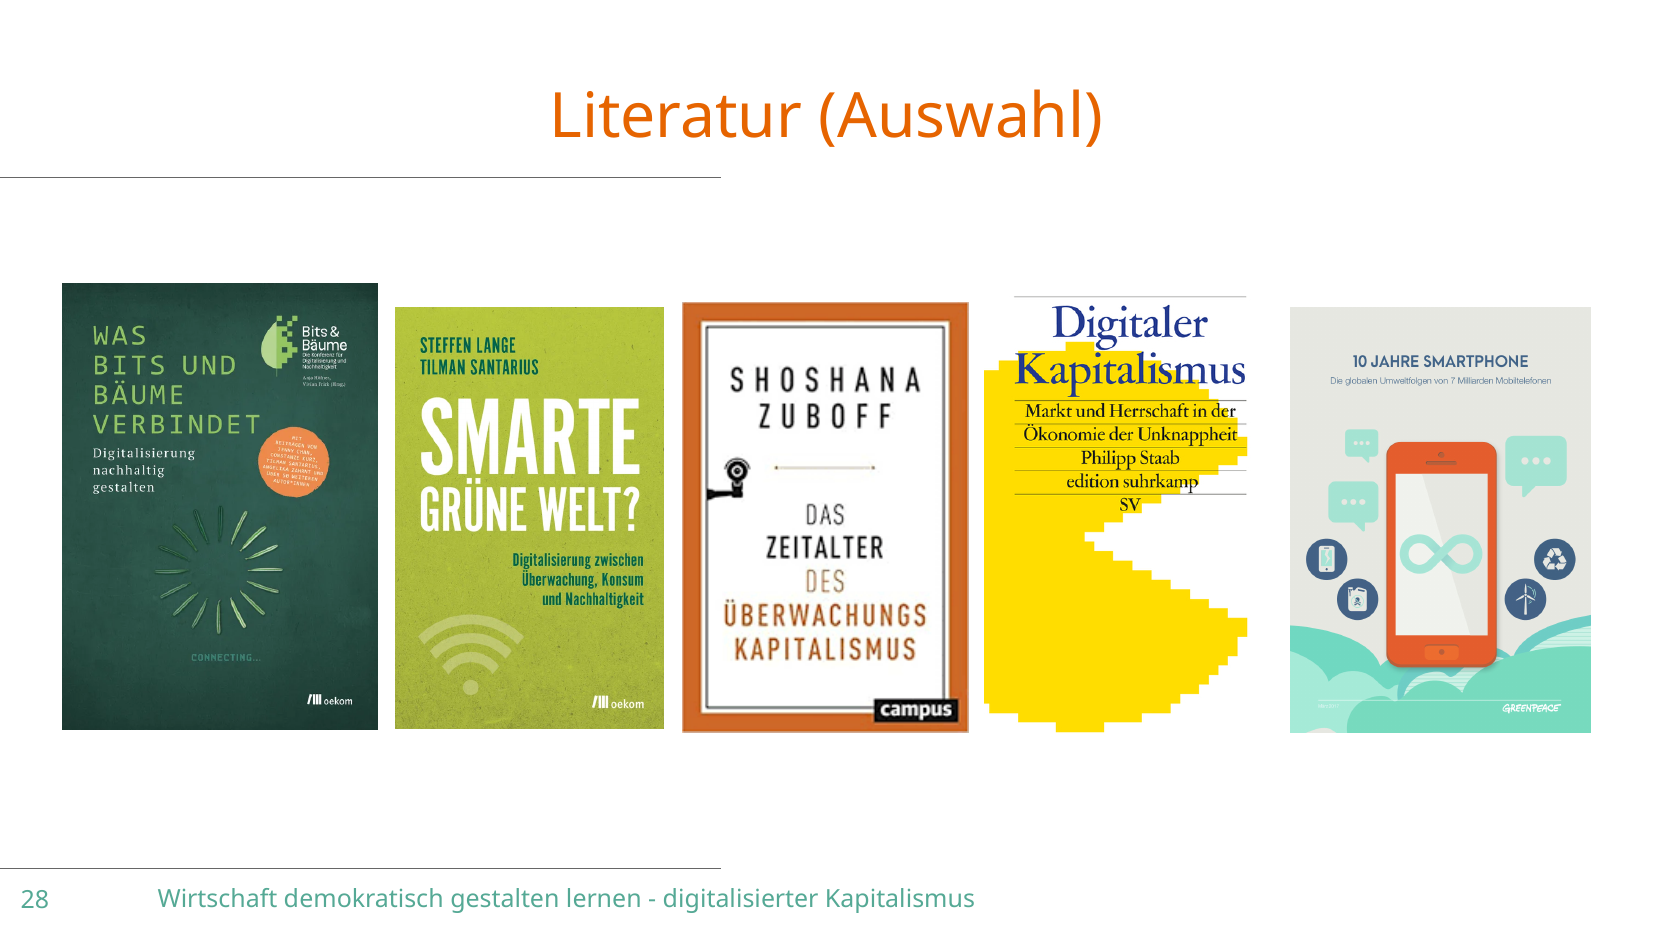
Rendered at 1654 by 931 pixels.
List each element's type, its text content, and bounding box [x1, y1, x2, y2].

picture [395, 307, 664, 729]
picture [682, 302, 969, 733]
picture [62, 283, 378, 730]
title Literatur (Auswahl) [82, 70, 1571, 144]
picture [984, 265, 1276, 739]
picture [1290, 307, 1591, 733]
